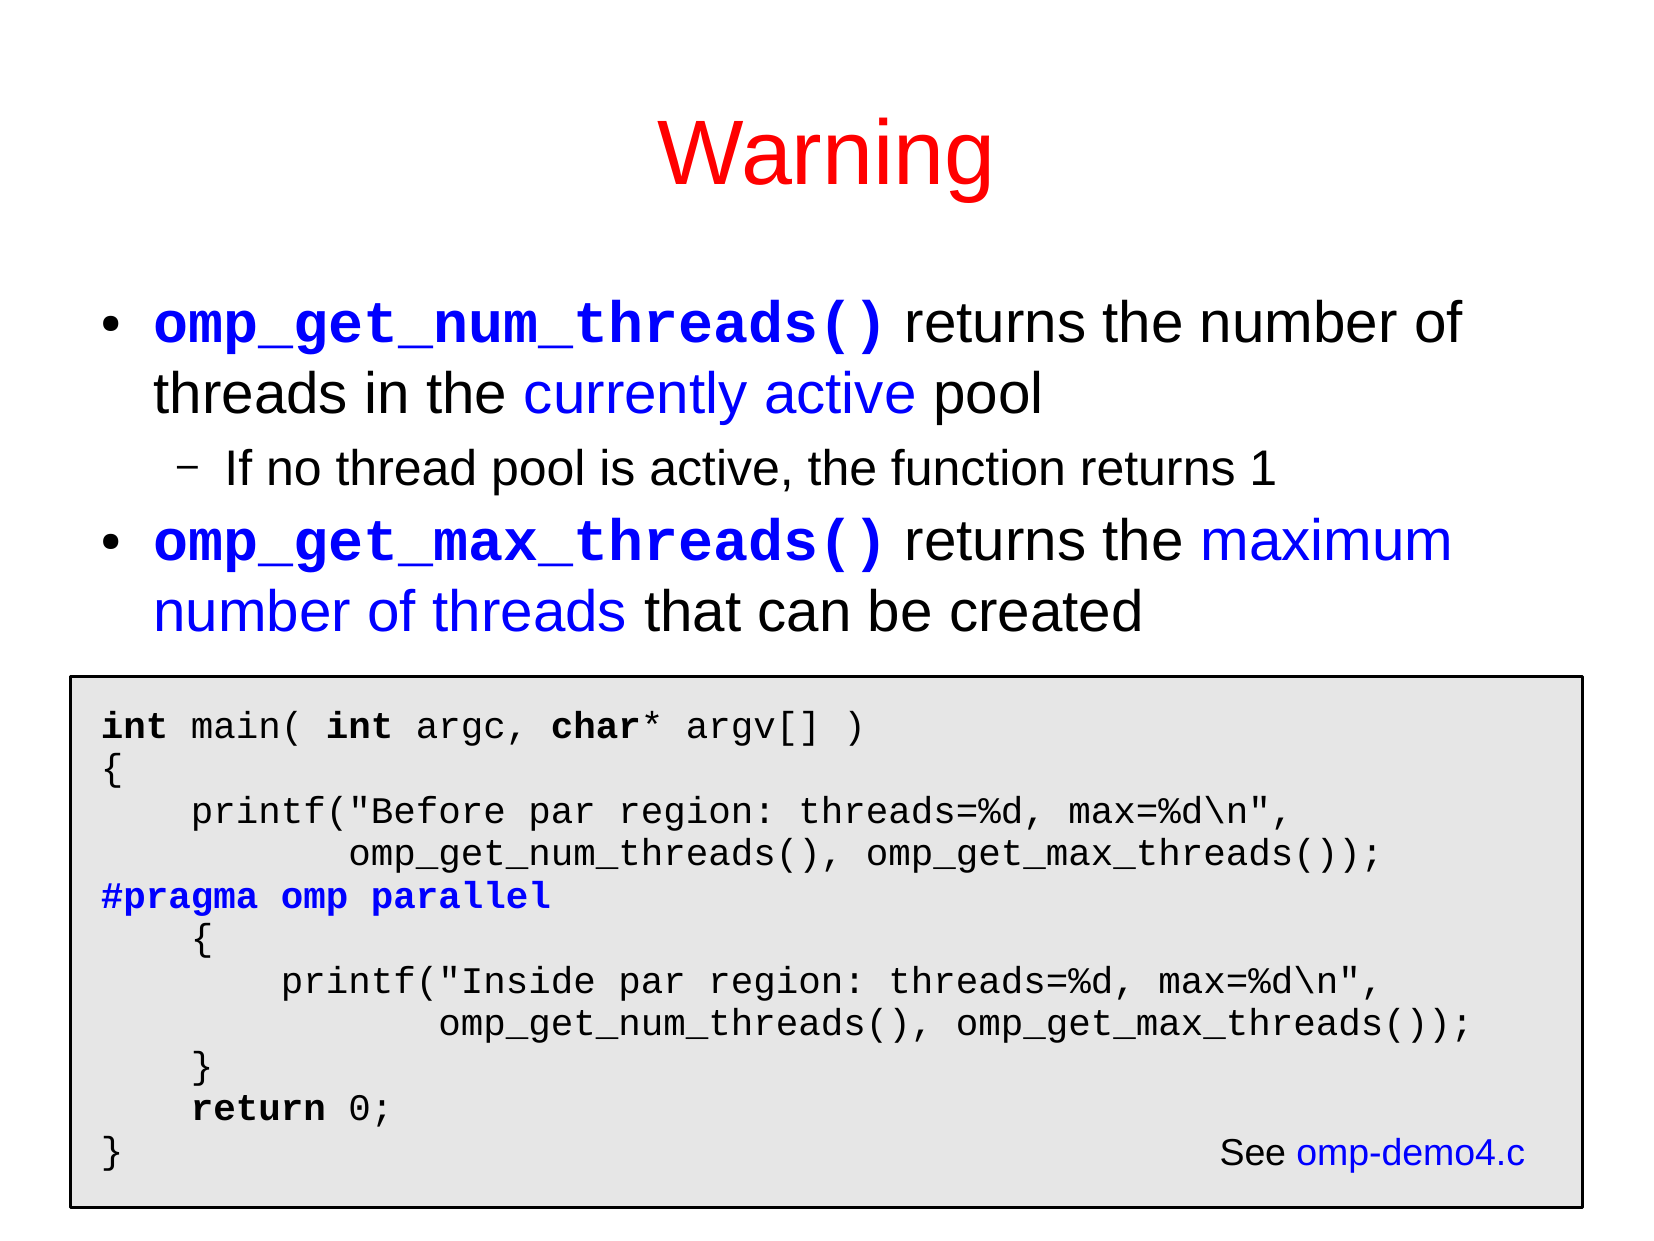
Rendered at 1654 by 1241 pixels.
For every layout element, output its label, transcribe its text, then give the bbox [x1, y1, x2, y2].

title Warning [82, 49, 1571, 257]
text_box See omp-demo4.c [1204, 1124, 1560, 1182]
list omp_get_num_threads() returns the number of threads in the currently active pool If no thread pool is active, the function returns 1 omp_get_max_threads() returns the maximum number of threads that can be created [82, 290, 1571, 675]
text_box int main( int argc, char* argv[] ) { printf("Before par region: threads=%d, max=%d\n", omp_get_num_threads(), omp_get_max_threads()); #pragma omp parallel { printf("Inside par region: threads=%d, max=%d\n", omp_get_num_threads(), omp_get_max_threads()); } return 0; } [70, 676, 1583, 1208]
